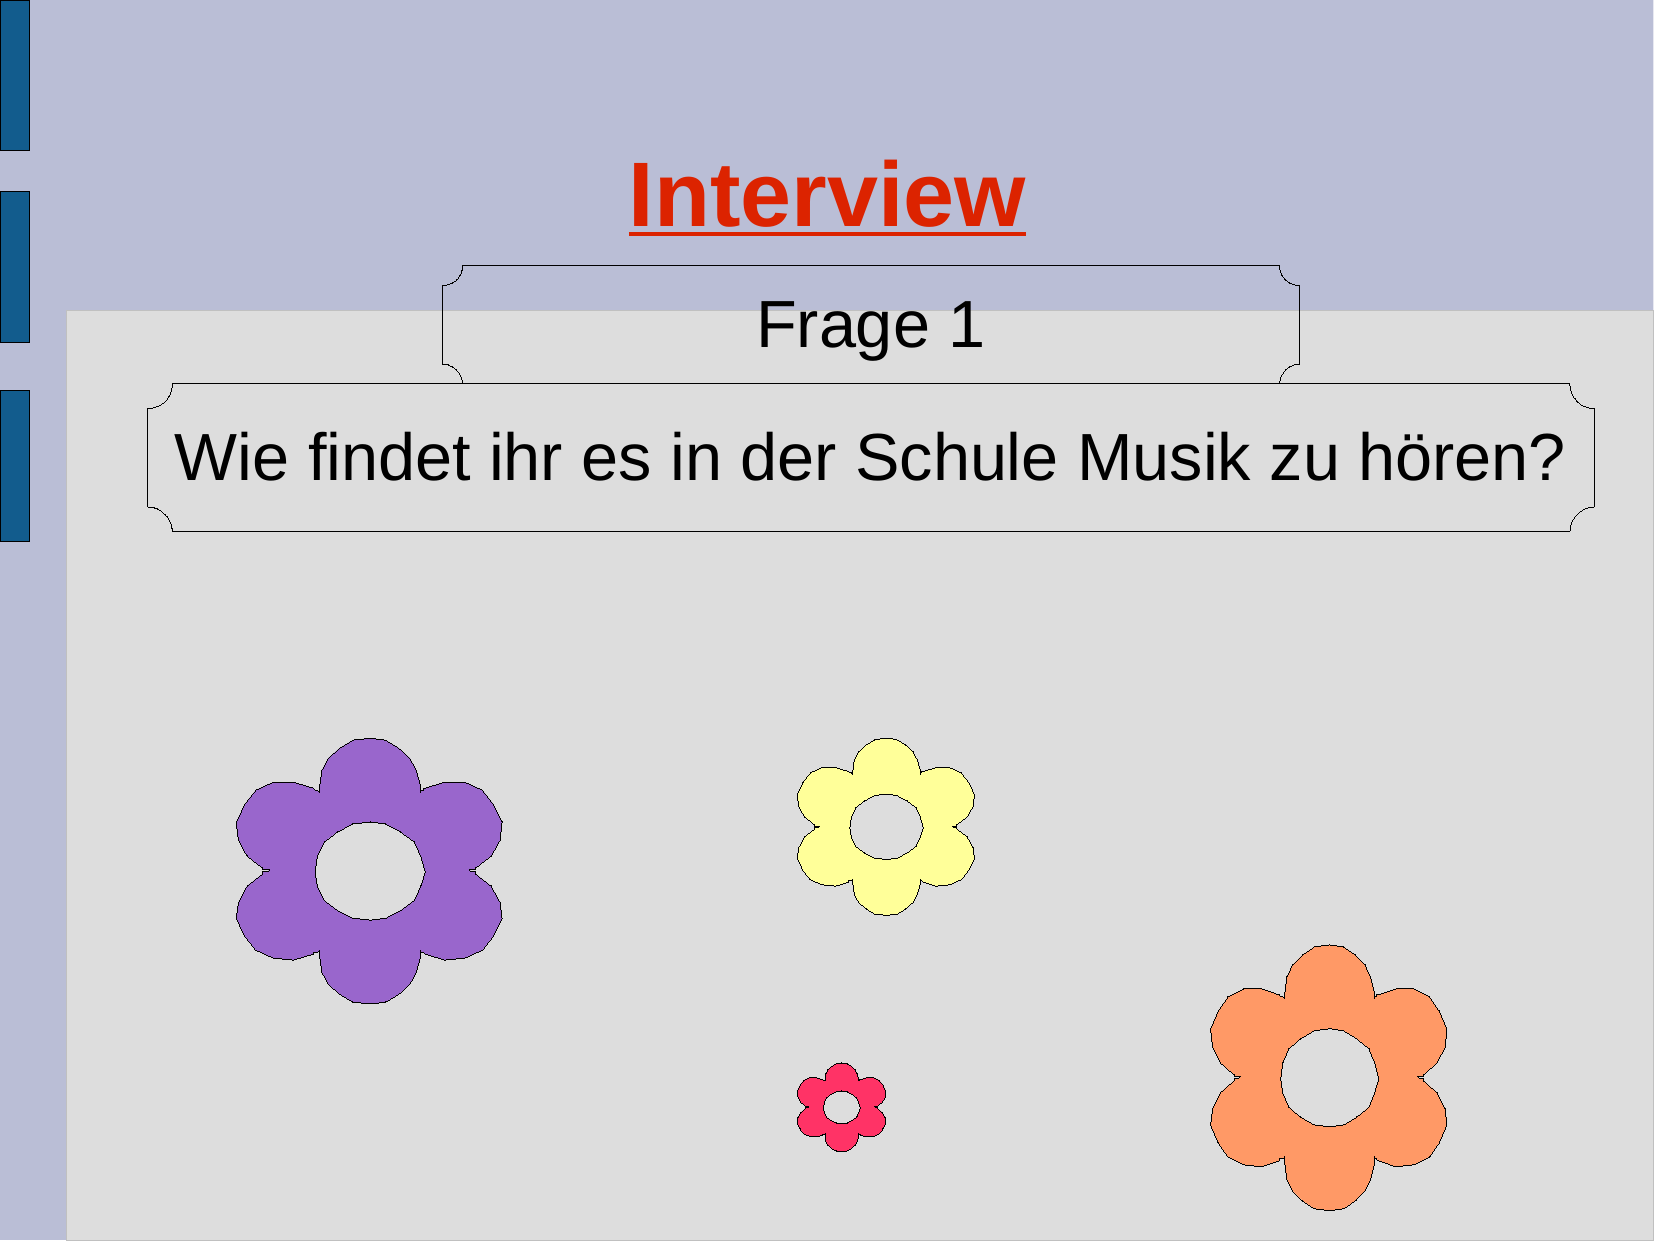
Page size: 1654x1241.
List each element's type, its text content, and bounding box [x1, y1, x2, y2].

text_box [797, 1062, 886, 1152]
text_box [236, 738, 503, 1004]
text_box [797, 738, 975, 916]
title Interview [121, 91, 1534, 299]
text_box Wie findet ihr es in der Schule Musik zu hören? [147, 383, 1595, 532]
text_box Frage 1 [442, 265, 1300, 384]
text_box [1210, 944, 1447, 1211]
